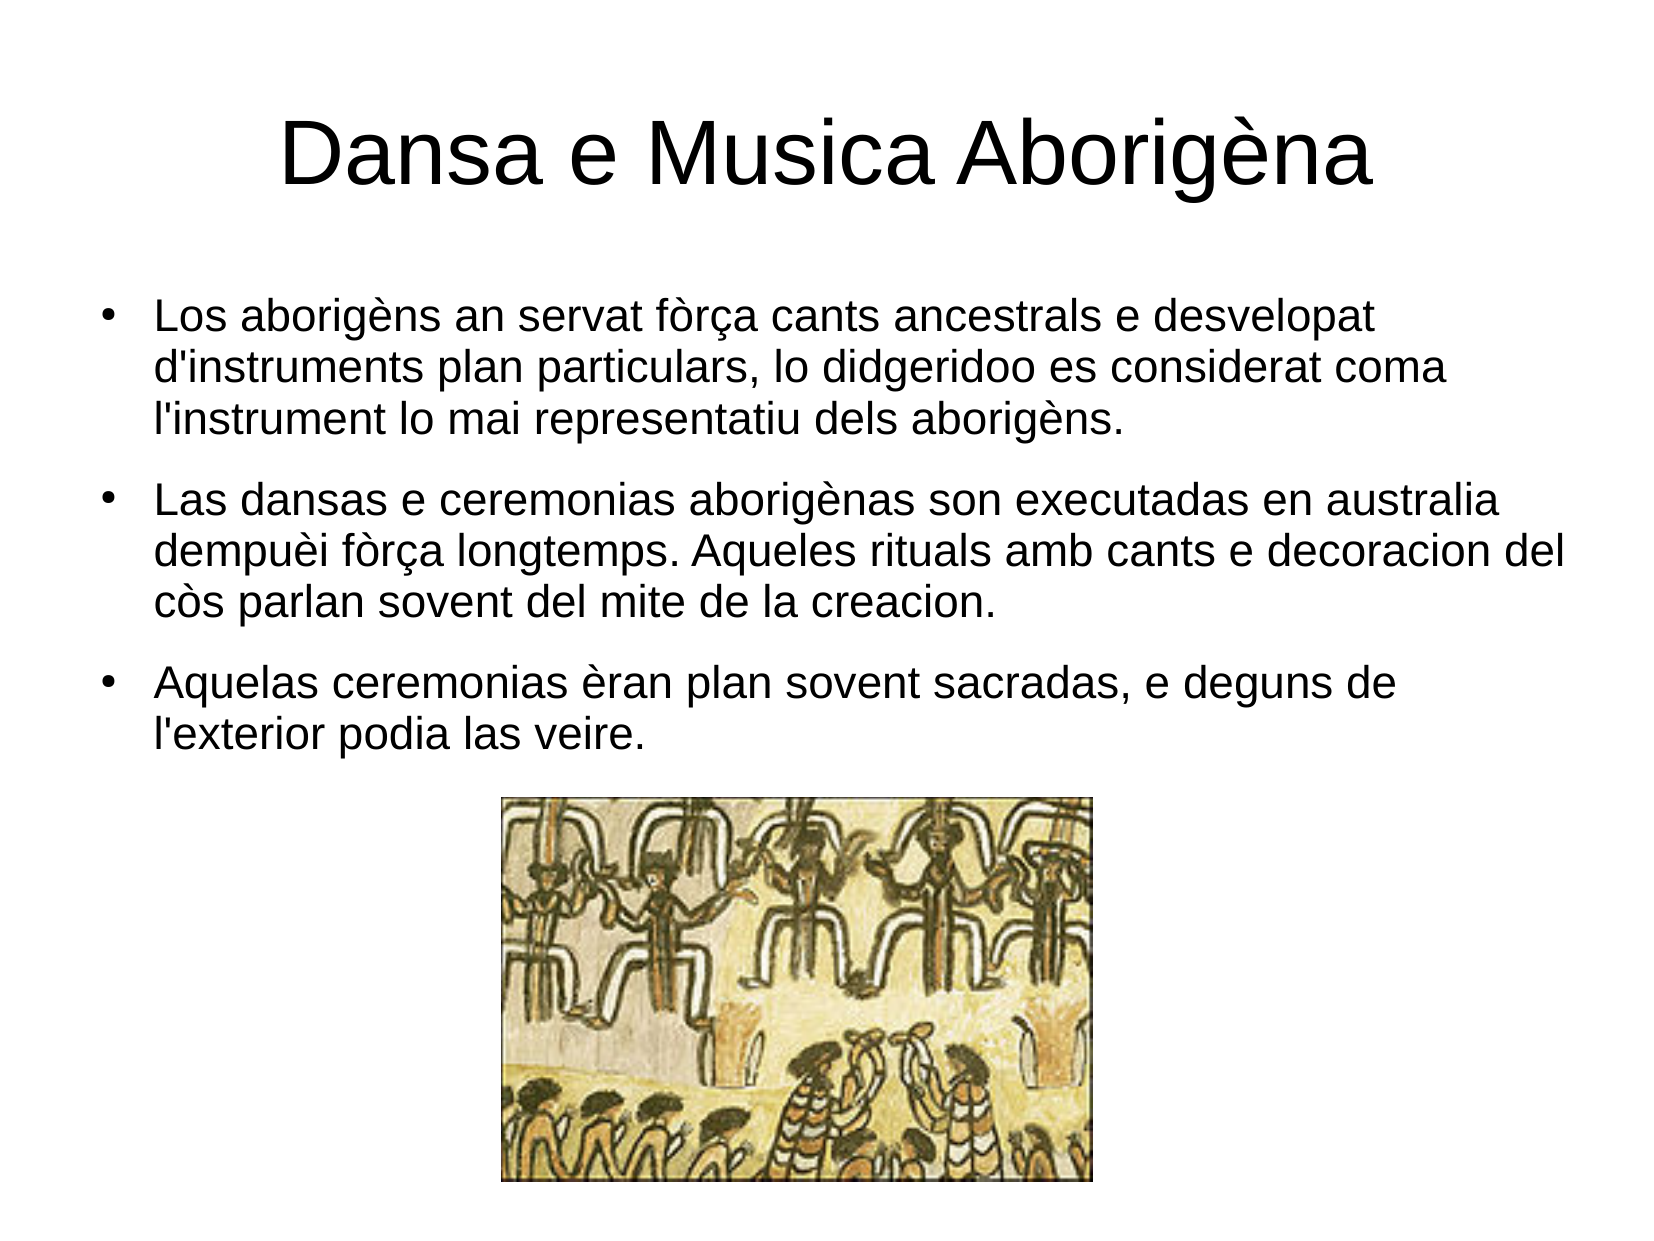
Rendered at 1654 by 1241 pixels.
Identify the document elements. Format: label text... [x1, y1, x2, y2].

picture [501, 797, 1093, 1182]
title Dansa e Musica Aborigèna [82, 49, 1571, 257]
list Los aborigèns an servat fòrça cants ancestrals e desvelopat d'instruments plan particulars, lo didgeridoo es considerat coma l'instrument lo mai representatiu dels aborigèns. Las dansas e ceremonias aborigènas son executadas en australia dempuèi fòrça longtemps. Aqueles rituals amb cants e decoracion del còs parlan sovent del mite de la creacion. Aquelas ceremonias èran plan sovent sacradas, e deguns de l'exterior podia las veire. [82, 290, 1571, 1109]
